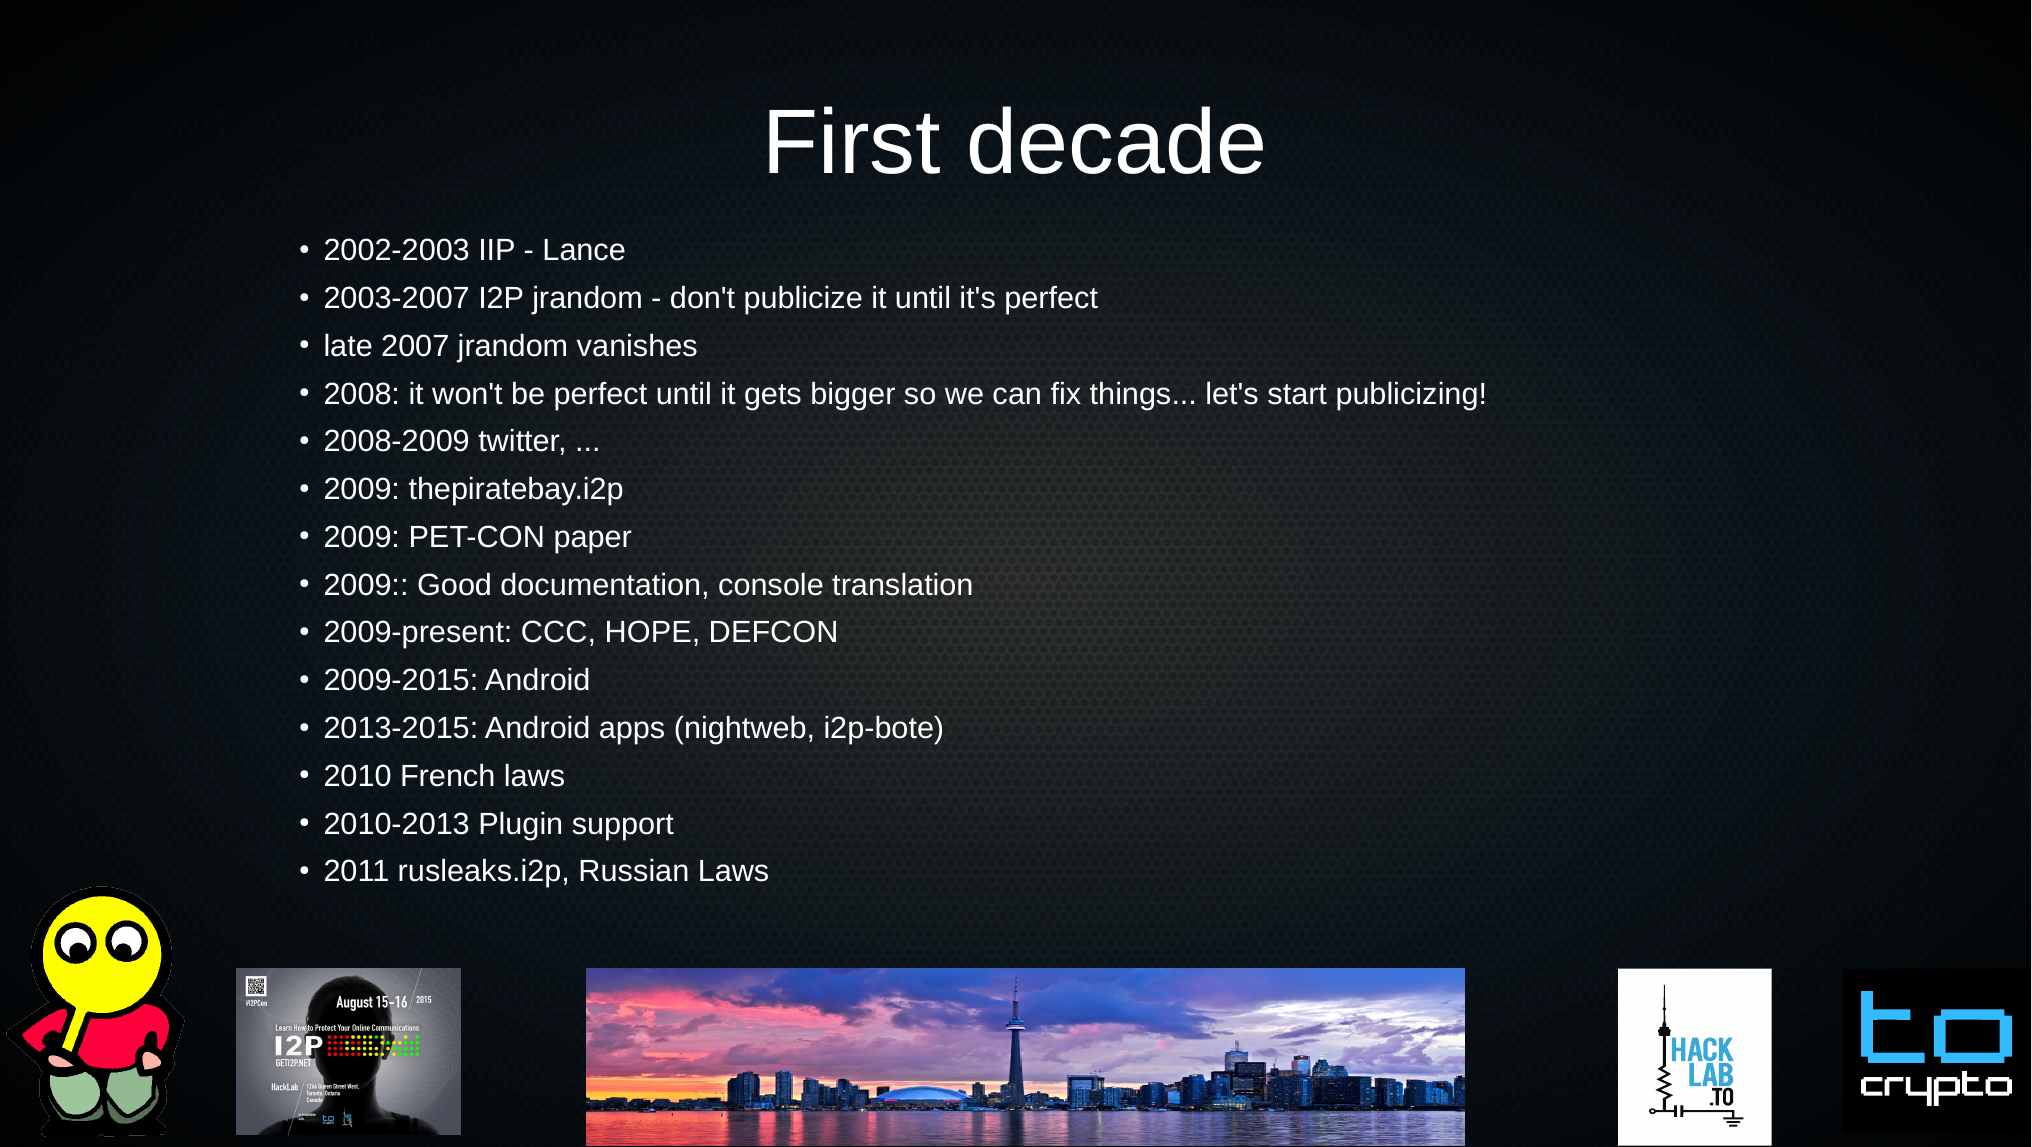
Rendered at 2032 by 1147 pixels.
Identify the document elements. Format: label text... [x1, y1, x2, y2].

text_box [101, 268, 1925, 933]
title First decade [101, 45, 1930, 237]
picture [0, 0, 2032, 1147]
list 2002-2003 IIP - Lance 2003-2007 I2P jrandom - don't publicize it until it's perfect late 2007 jrandom vanishes 2008: it won't be perfect until it gets bigger so we can fix things... let's start publicizing! 2008-2009 twitter, ... 2009: thepiratebay.i2p 2009: PET-CON paper 2009:: Good documentation, console translation 2009-present: CCC, HOPE, DEFCON 2009-2015: Android 2013-2015: Android apps (nightweb, i2p-bote) 2010 French laws 2010-2013 Plugin support 2011 rusleaks.i2p, Russian Laws [290, 233, 2031, 898]
